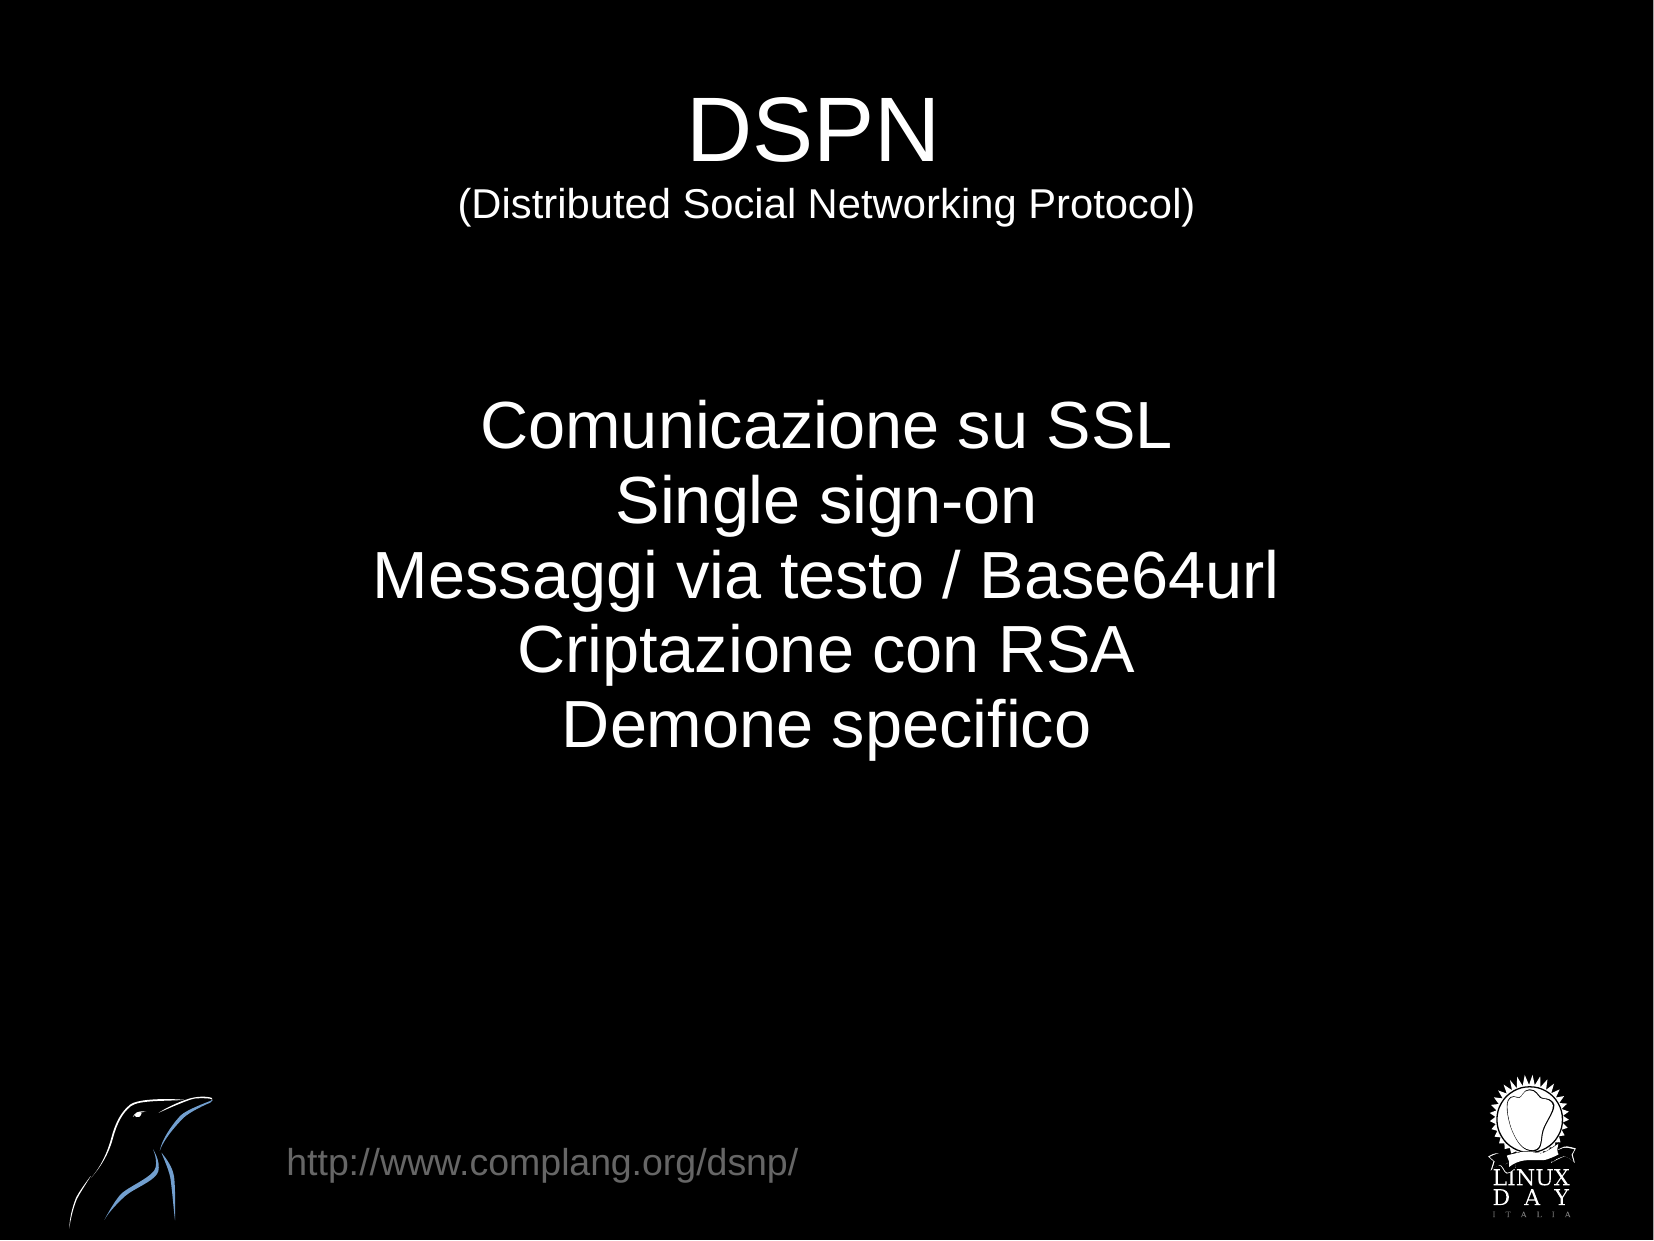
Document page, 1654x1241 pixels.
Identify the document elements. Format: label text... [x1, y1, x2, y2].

title DSPN (Distributed Social Networking Protocol) [82, 49, 1571, 257]
text_box http://www.complang.org/dsnp/ [271, 1133, 1441, 1191]
subtitle Comunicazione su SSL Single sign-on Messaggi via testo / Base64url Criptazione con RSA Demone specifico [82, 290, 1571, 1010]
